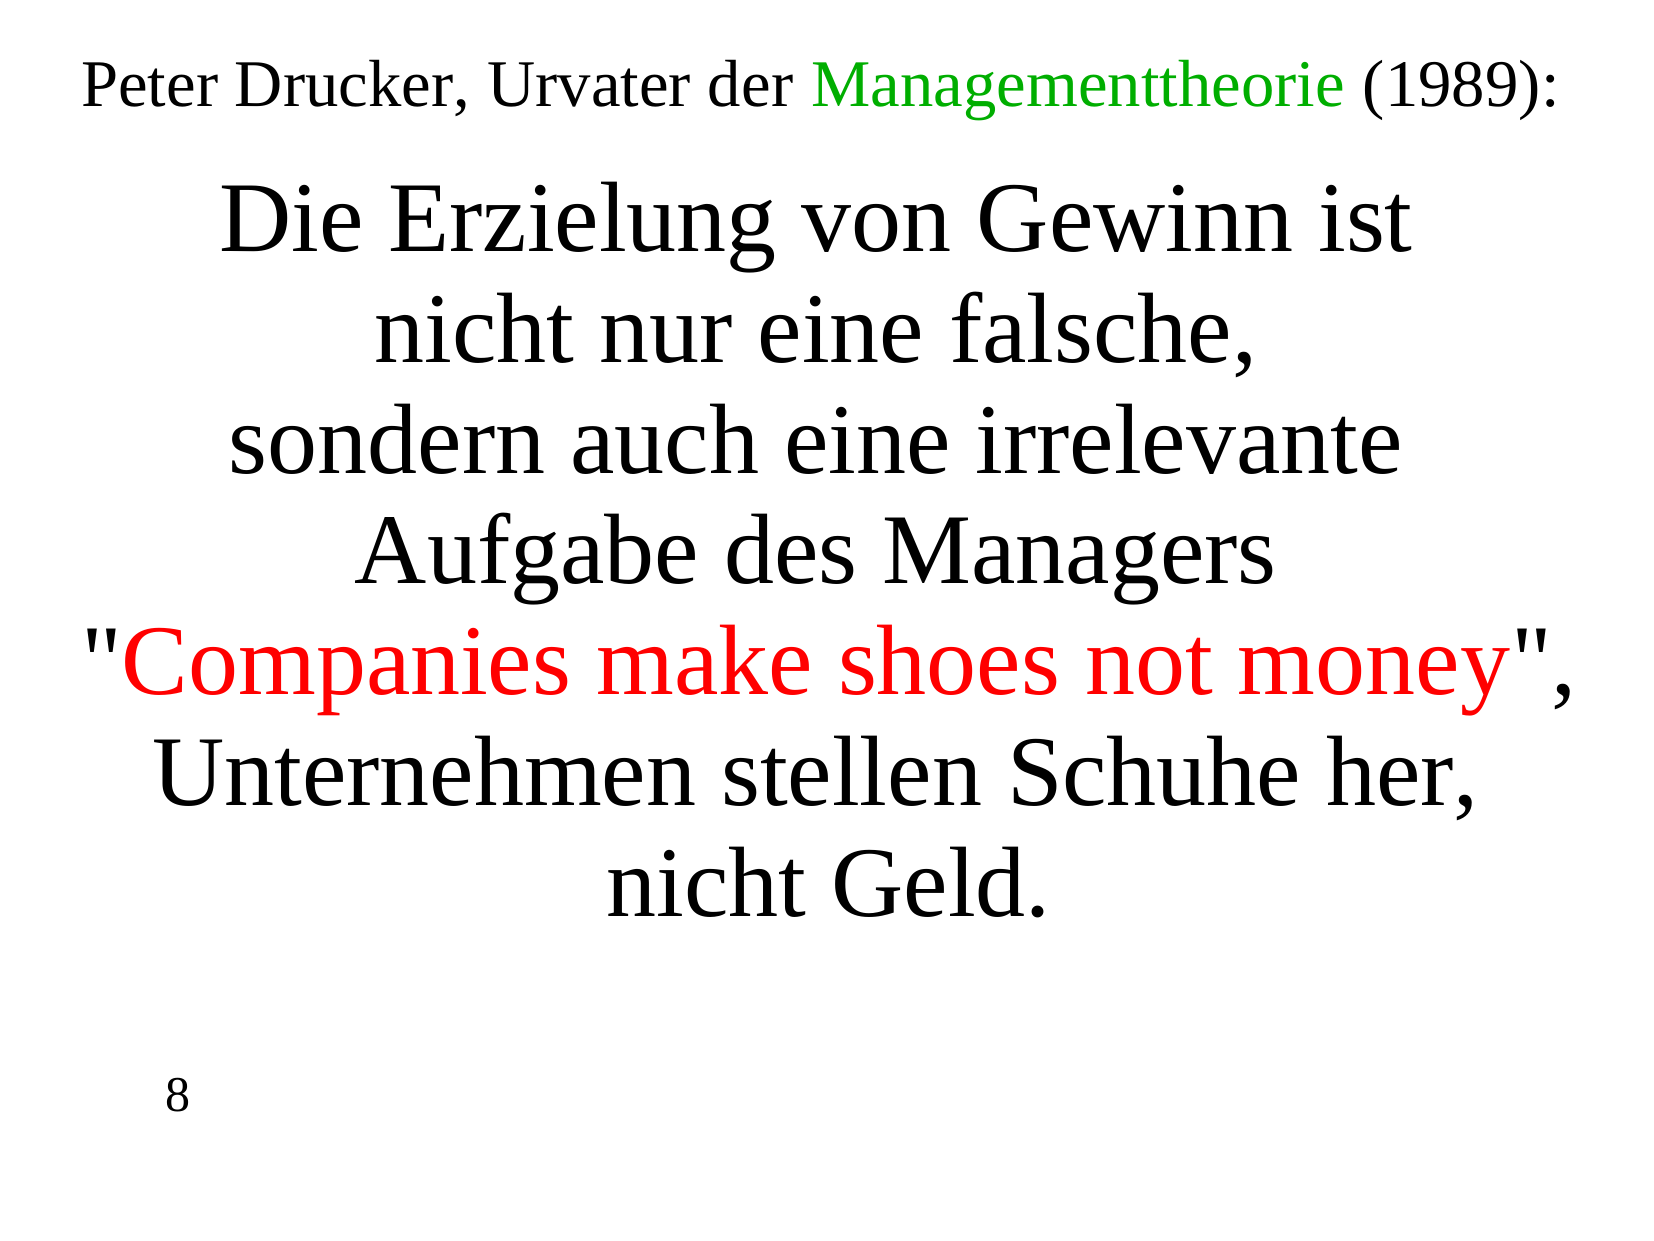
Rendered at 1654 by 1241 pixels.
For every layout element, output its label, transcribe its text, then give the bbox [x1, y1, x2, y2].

text_box Peter Drucker, Urvater der Managementtheorie (1989): Die Erzielung von Gewinn ist nicht nur eine falsche, sondern auch eine irrelevante Aufgabe des Managers "Companies make shoes not money", Unternehmen stellen Schuhe her, nicht Geld. [55, 47, 1603, 1031]
text_box <Nummer> [165, 1067, 400, 1128]
